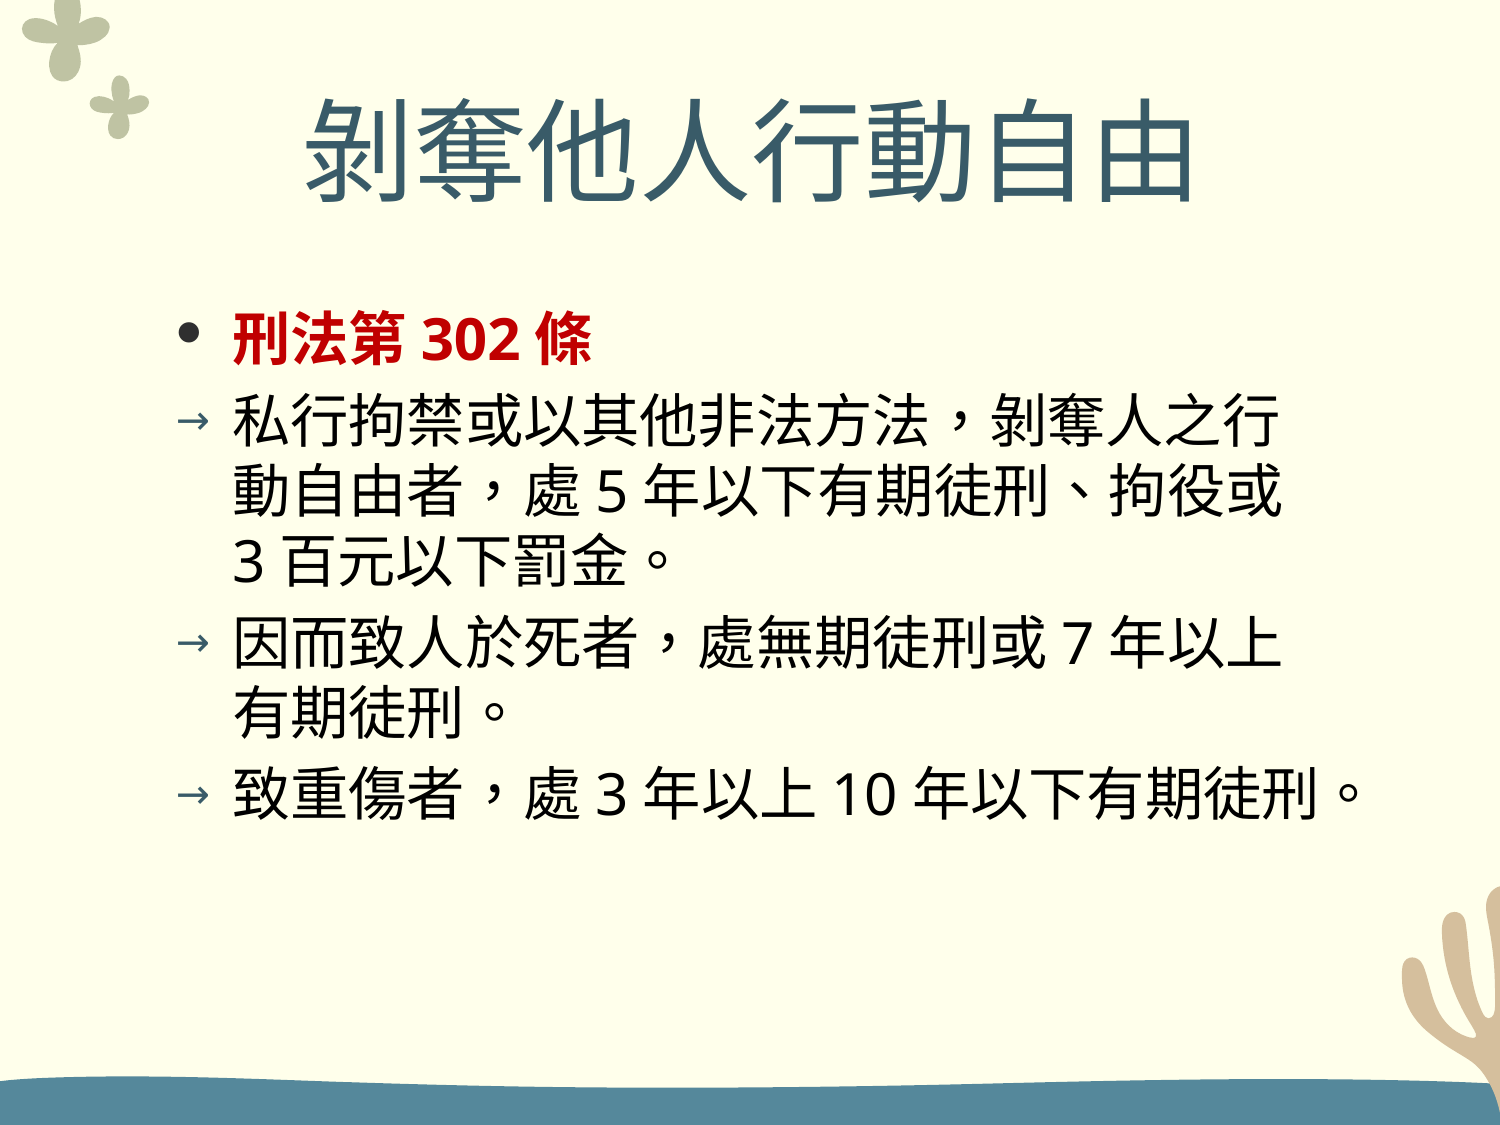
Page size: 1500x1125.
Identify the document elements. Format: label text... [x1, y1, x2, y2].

text_box [0, 886, 1500, 1125]
list 刑法第302條 私行拘禁或以其他非法方法，剝奪人之行動自由者，處5年以下有期徒刑、拘役或3百元以下罰金。 因而致人於死者，處無期徒刑或7年以上有期徒刑。 致重傷者，處3年以上10年以下有期徒刑。 [161, 295, 1343, 839]
text_box [21, 0, 110, 82]
title 剝奪他人行動自由 [76, 54, 1427, 243]
text_box [89, 75, 150, 140]
